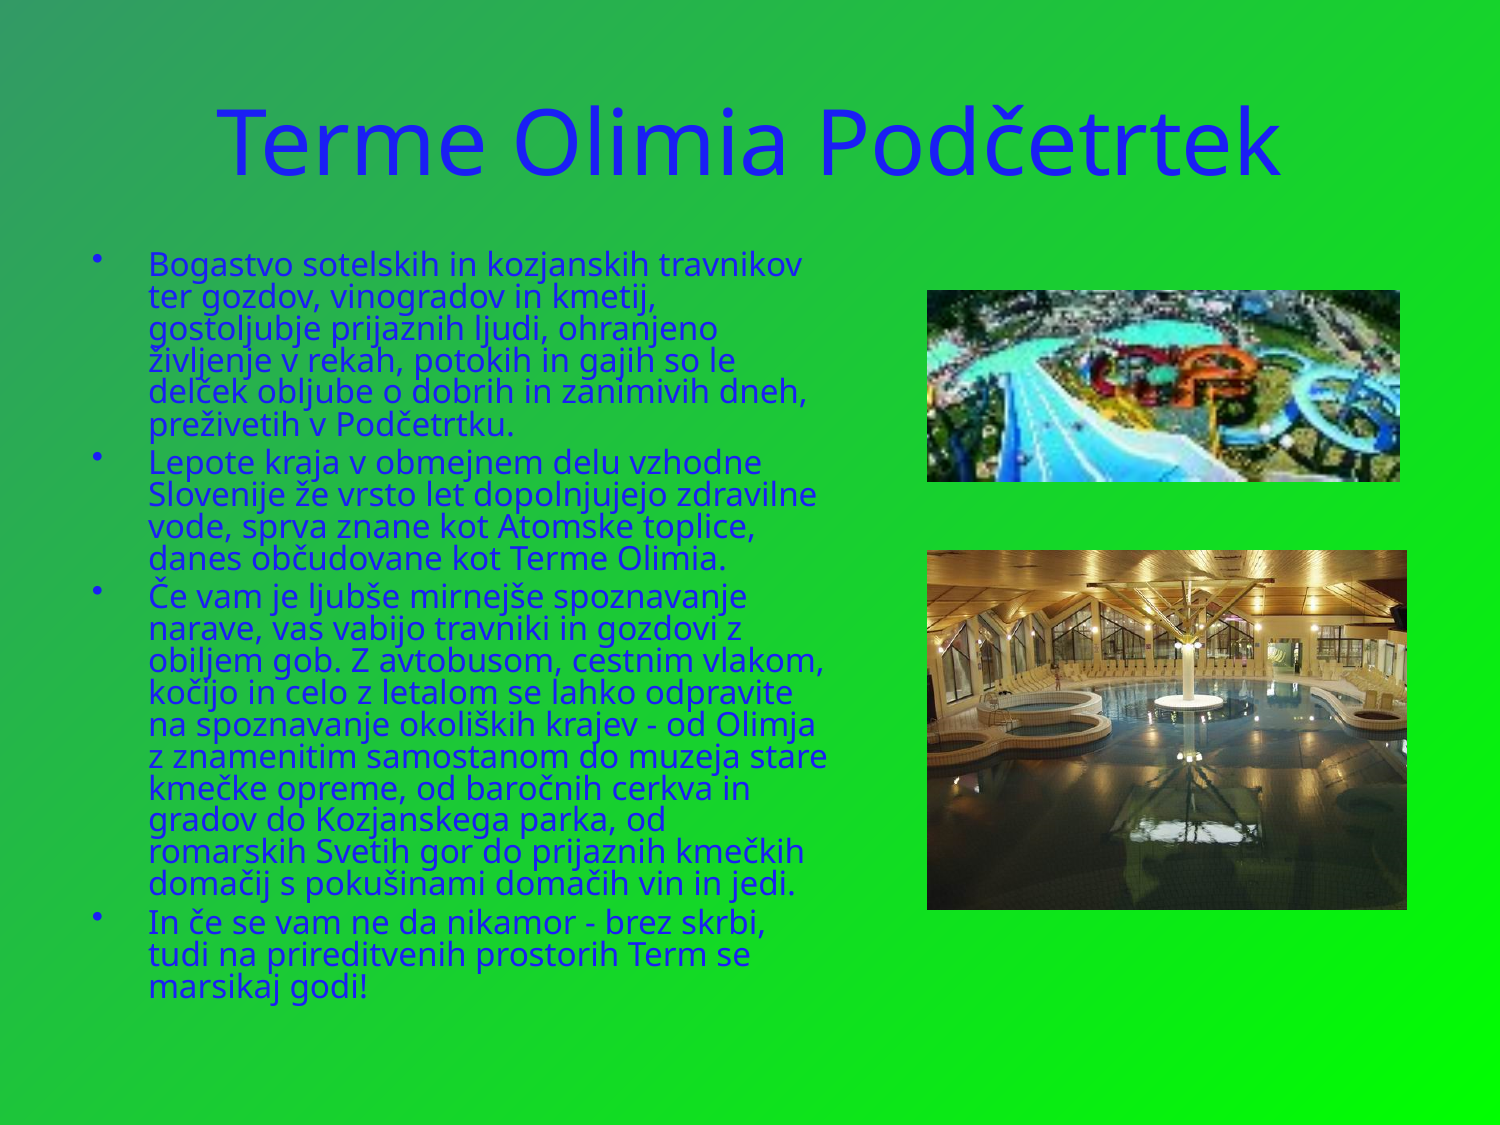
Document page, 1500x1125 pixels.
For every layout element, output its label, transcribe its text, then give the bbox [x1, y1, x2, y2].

list Bogastvo sotelskih in kozjanskih travnikov ter gozdov, vinogradov in kmetij, gostoljubje prijaznih ljudi, ohranjeno življenje v rekah, potokih in gajih so le delček obljube o dobrih in zanimivih dneh, preživetih v Podčetrtku. Lepote kraja v obmejnem delu vzhodne Slovenije že vrsto let dopolnjujejo zdravilne vode, sprva znane kot Atomske toplice, danes občudovane kot Terme Olimia. Če vam je ljubše mirnejše spoznavanje narave, vas vabijo travniki in gozdovi z obiljem gob. Z avtobusom, cestnim vlakom, kočijo in celo z letalom se lahko odpravite na spoznavanje okoliških krajev - od Olimja z znamenitim samostanom do muzeja stare kmečke opreme, od baročnih cerkva in gradov do Kozjanskega parka, od romarskih Svetih gor do prijaznih kmečkih domačij s pokušinami domačih vin in jedi. In če se vam ne da nikamor - brez skrbi, tudi na prireditvenih prostorih Term se marsikaj godi! [76, 243, 845, 986]
picture [927, 550, 1407, 910]
title Terme Olimia Podčetrtek [75, 45, 1425, 233]
picture [927, 290, 1400, 482]
